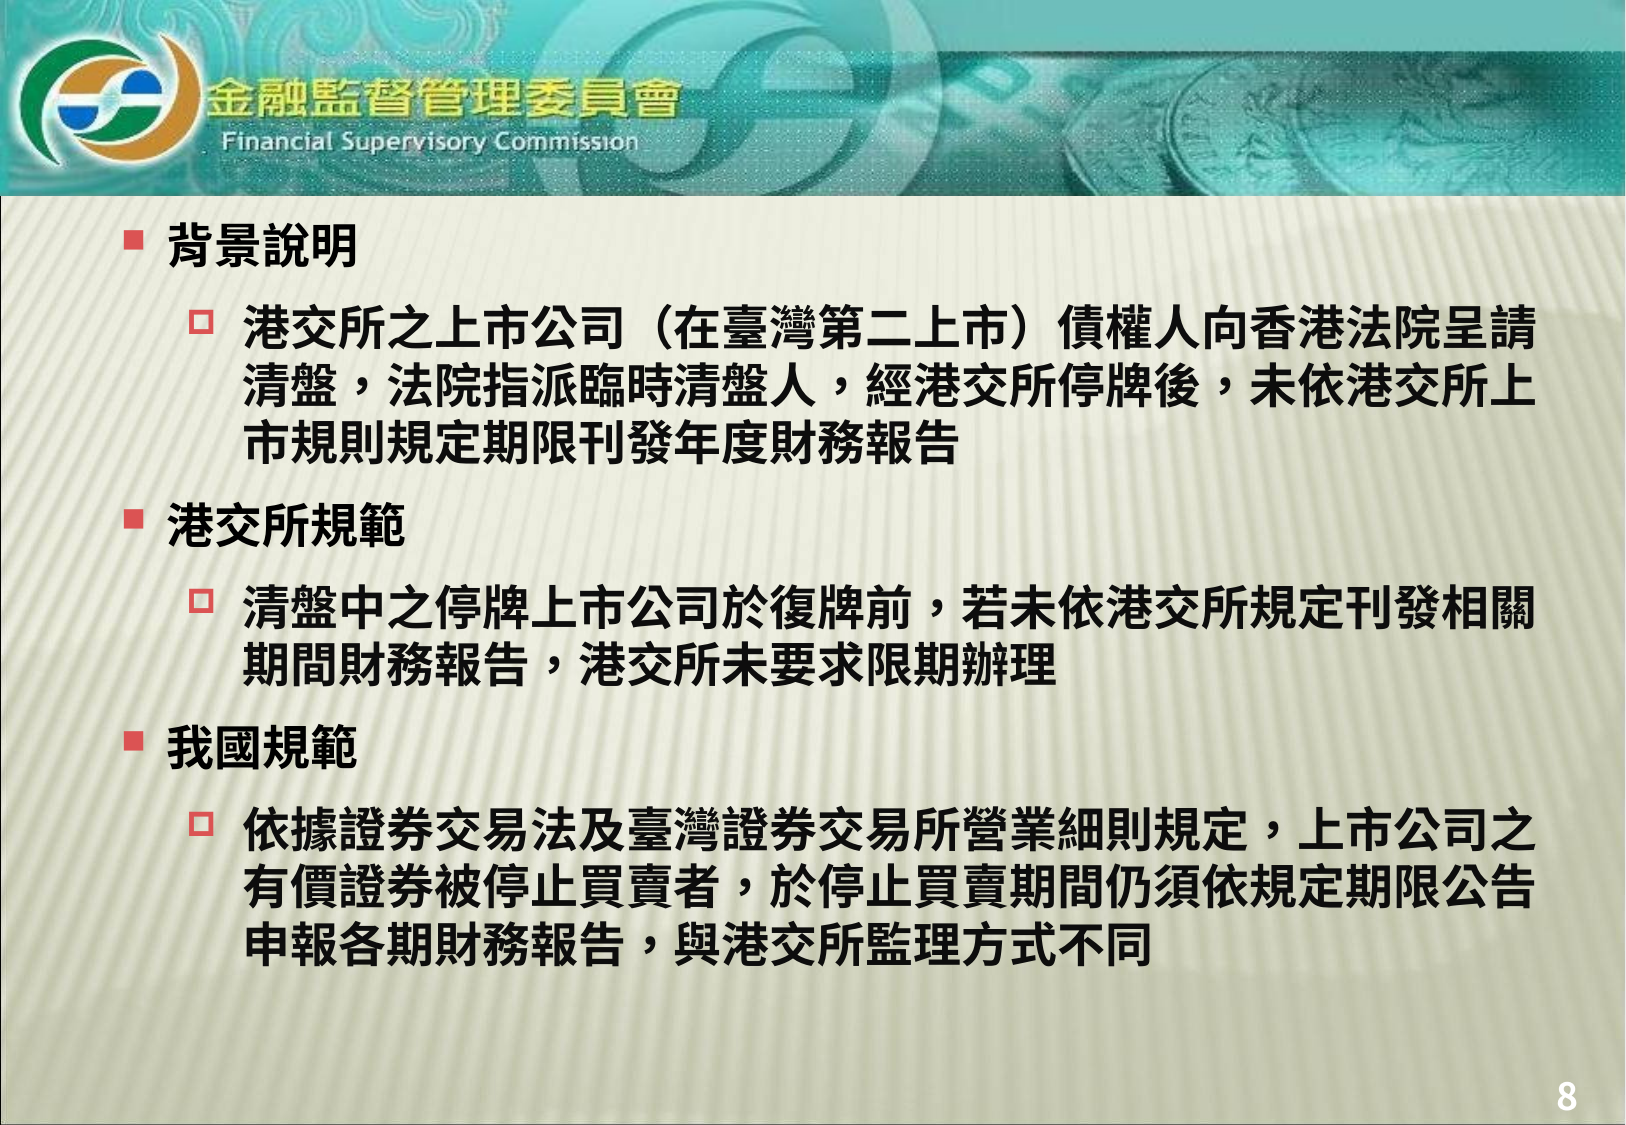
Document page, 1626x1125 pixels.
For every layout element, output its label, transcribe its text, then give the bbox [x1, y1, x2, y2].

picture [0, 0, 1626, 1125]
list 背景說明 港交所之上市公司（在臺灣第二上市）債權人向香港法院呈請清盤，法院指派臨時清盤人，經港交所停牌後，未依港交所上市規則規定期限刊發年度財務報告 港交所規範 清盤中之停牌上市公司於復牌前，若未依港交所規定刊發相關期間財務報告，港交所未要求限期辦理 我國規範 依據證券交易法及臺灣證券交易所營業細則規定，上市公司之有價證券被停止買賣者，於停止買賣期間仍須依規定期限公告申報各期財務報告，與港交所監理方式不同 [32, 207, 1563, 1059]
